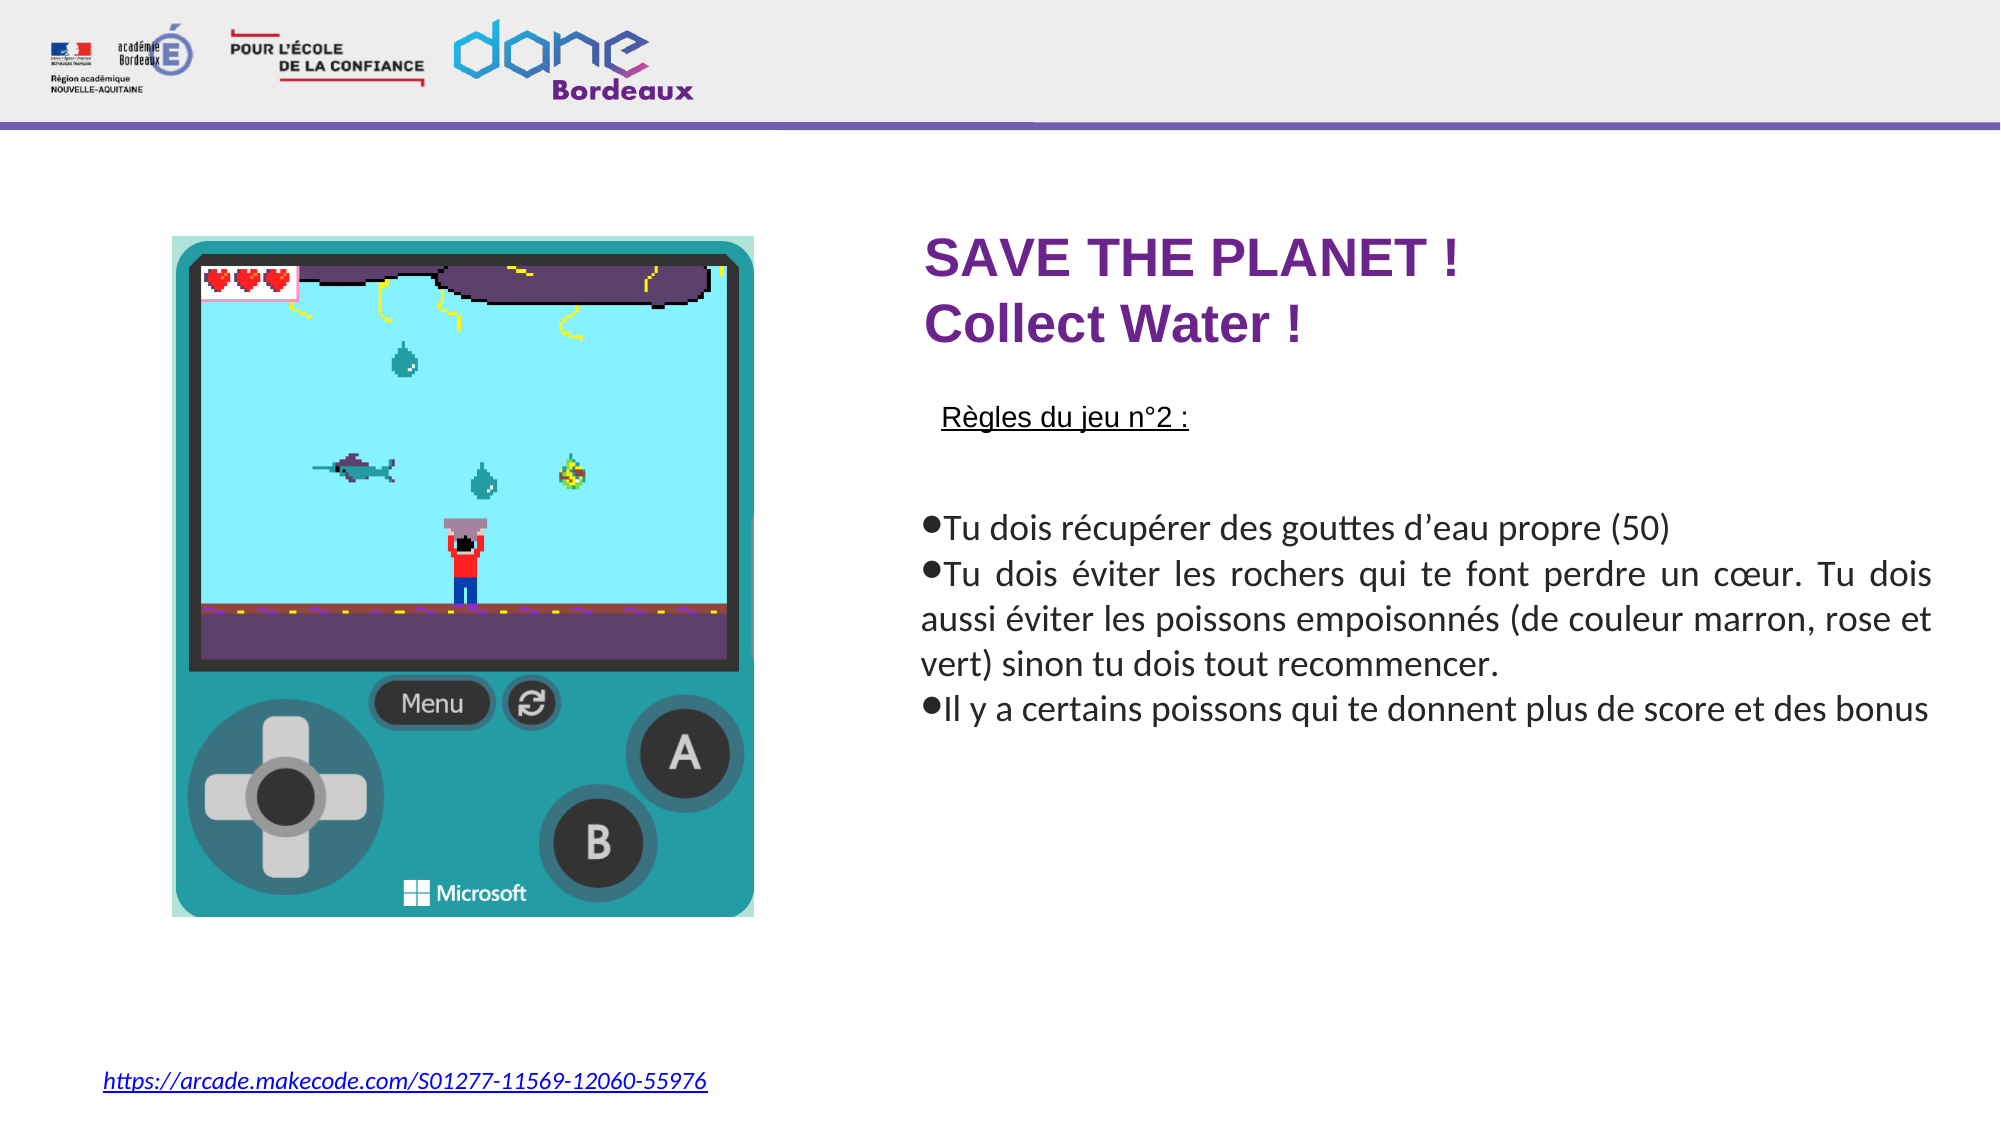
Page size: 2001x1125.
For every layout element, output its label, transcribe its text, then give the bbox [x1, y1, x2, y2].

picture [172, 236, 754, 917]
text_box SAVE THE PLANET ! Collect Water ! [909, 215, 1477, 361]
text_box Tu dois récupérer des gouttes d’eau propre (50) Tu dois éviter les rochers qui te font perdre un cœur. Tu dois aussi éviter les poissons empoisonnés (de couleur marron, rose et vert) sinon tu dois tout recommencer. Il y a certains poissons qui te donnent plus de score et des bonus [905, 442, 1949, 745]
text_box Règles du jeu n°2 : [926, 391, 1205, 441]
text_box https://arcade.makecode.com/S01277-11569-12060-55976 [88, 1062, 890, 1113]
picture [42, 18, 694, 100]
